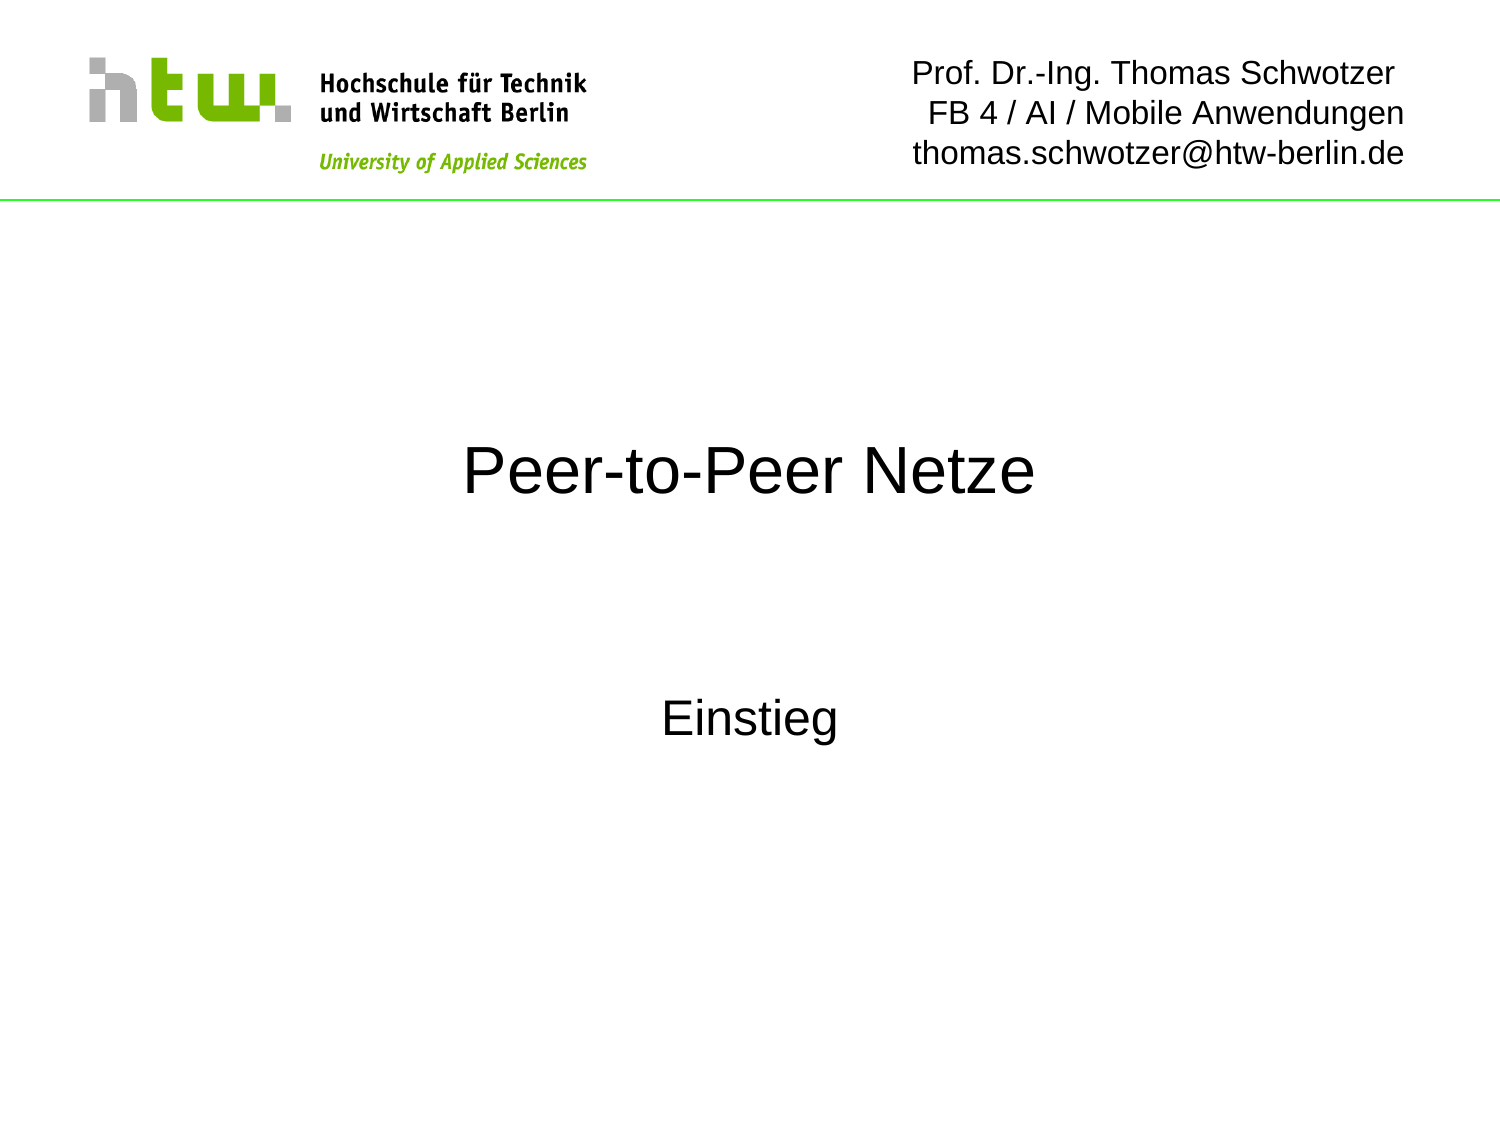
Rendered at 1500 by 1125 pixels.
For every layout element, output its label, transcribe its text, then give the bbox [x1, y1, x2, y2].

title Peer-to-Peer Netze [112, 349, 1388, 591]
picture [87, 55, 591, 178]
subtitle Einstieg [225, 637, 1276, 926]
